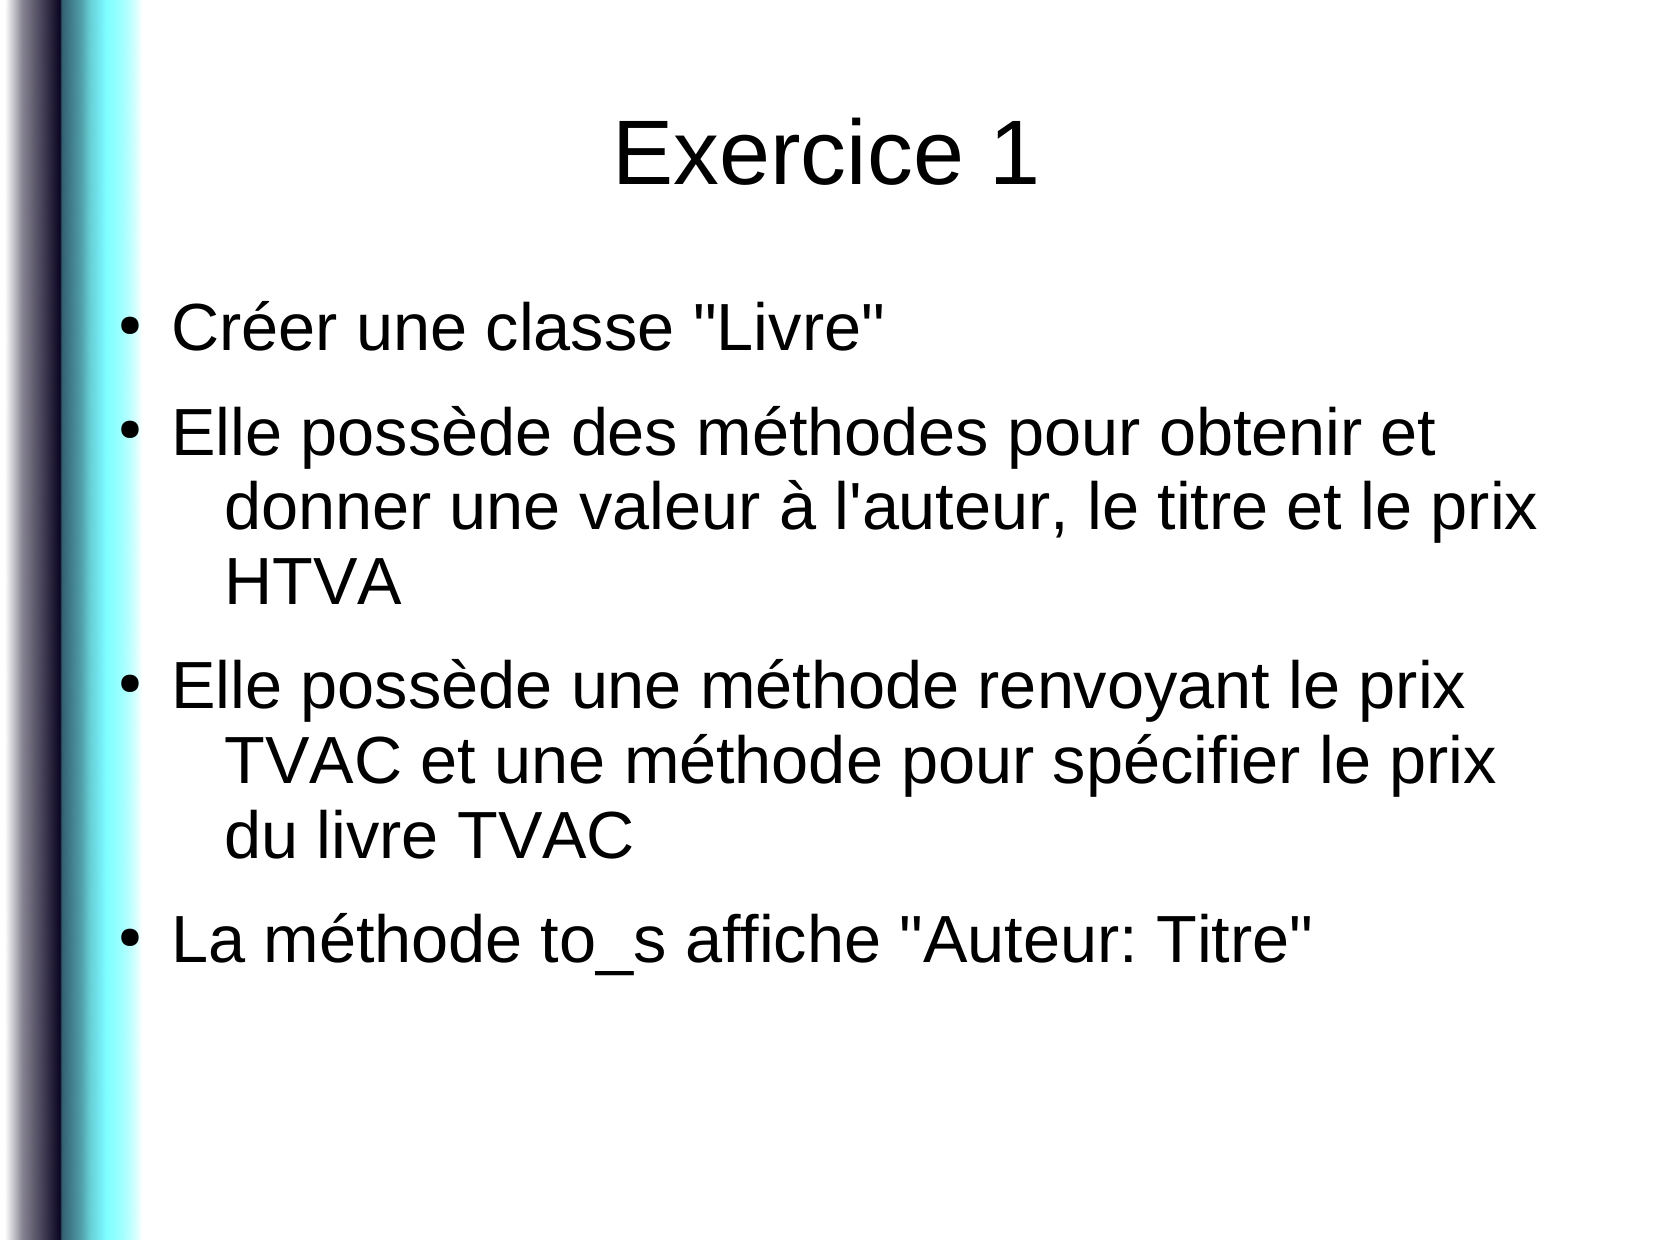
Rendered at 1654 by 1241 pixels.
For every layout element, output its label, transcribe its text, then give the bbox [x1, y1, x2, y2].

picture [0, 0, 1654, 1240]
title Exercice 1 [82, 49, 1571, 257]
list Créer une classe "Livre" Elle possède des méthodes pour obtenir et donner une valeur à l'auteur, le titre et le prix HTVA Elle possède une méthode renvoyant le prix TVAC et une méthode pour spécifier le prix du livre TVAC La méthode to_s affiche "Auteur: Titre" [82, 290, 1571, 1109]
